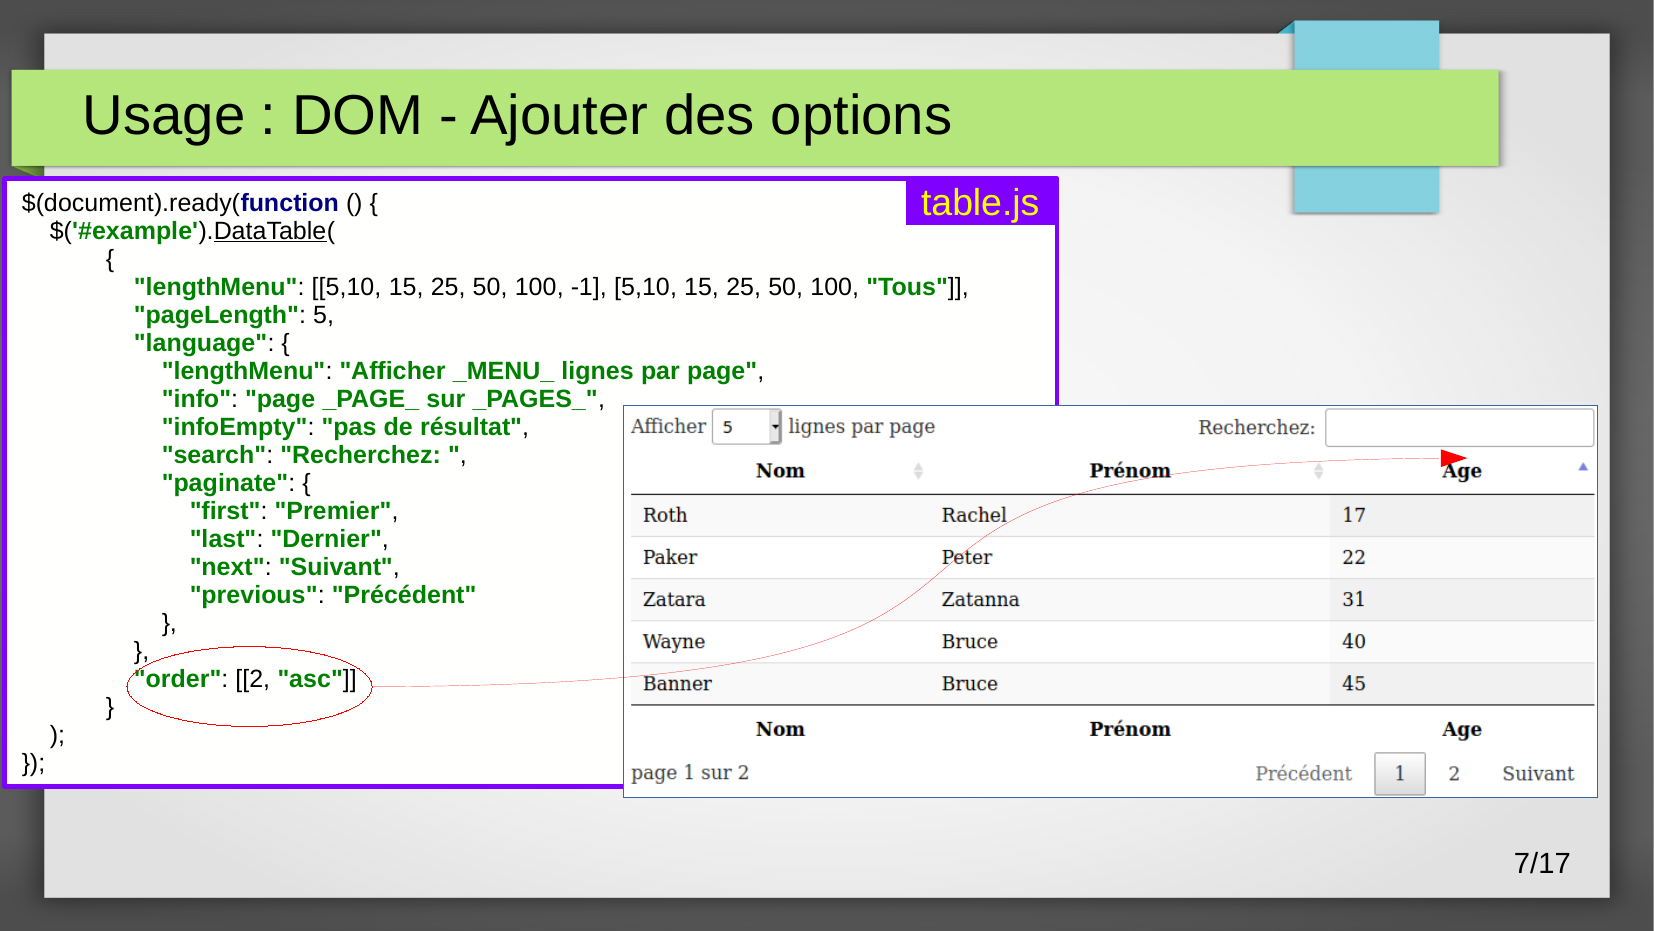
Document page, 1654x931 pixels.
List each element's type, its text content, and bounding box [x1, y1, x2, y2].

title Usage : DOM - Ajouter des options [82, 70, 1264, 160]
text_box table.js [906, 180, 1055, 225]
picture [0, 0, 1654, 931]
text_box $(document).ready(function () { $('#example').DataTable( { "lengthMenu": [[5,10, 15, 25, 50, 100, -1], [5,10, 15, 25, 50, 100, "Tous"]], "pageLength": 5, "language": { "lengthMenu": "Afficher _MENU_ lignes par page", "info": "page _PAGE_ sur _PAGES_", "infoEmpty": "pas de résultat", "search": "Recherchez: ", "paginate": { "first": "Premier", "last": "Dernier", "next": "Suivant", "previous": "Précédent" }, }, "order": [[2, "asc"]] } ); }); [4, 178, 1058, 787]
